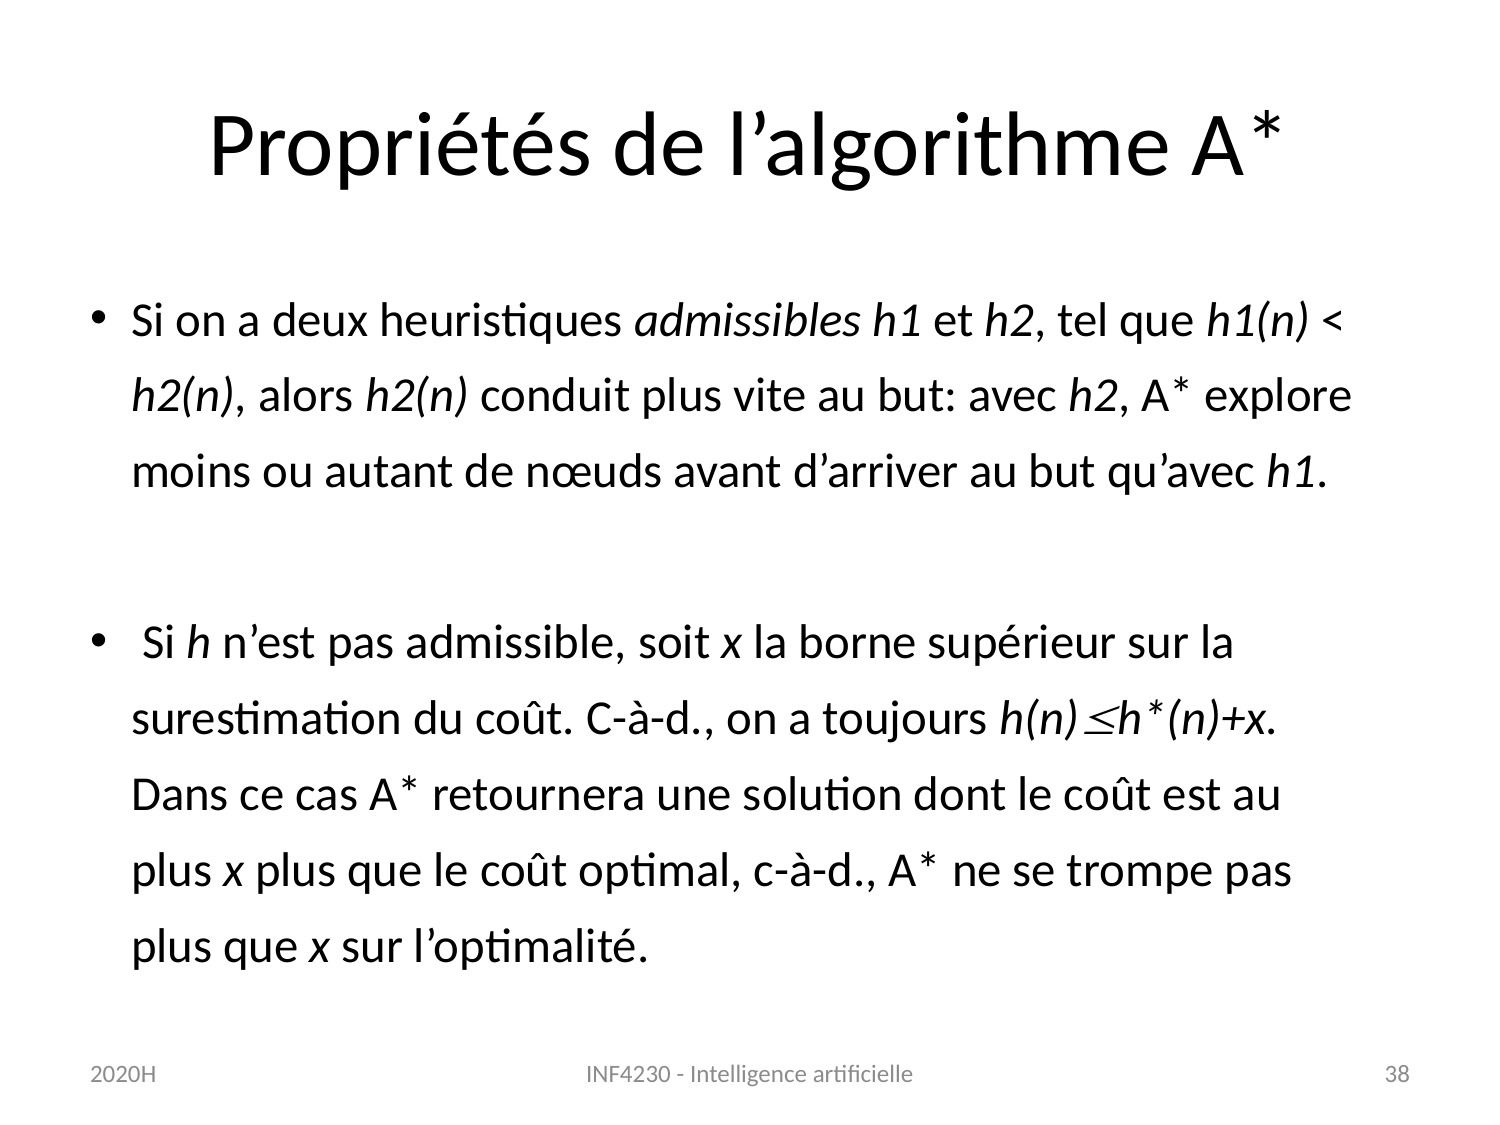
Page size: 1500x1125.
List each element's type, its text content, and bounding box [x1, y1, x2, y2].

slide_number 2020H [75, 1042, 425, 1103]
list Si on a deux heuristiques admissibles h1 et h2, tel que h1(n) < h2(n), alors h2(n) conduit plus vite au but: avec h2, A* explore moins ou autant de nœuds avant d’arriver au but qu’avec h1. Si h n’est pas admissible, soit x la borne supérieur sur la surestimation du coût. C-à-d., on a toujours h(n)h*(n)+x. Dans ce cas A* retournera une solution dont le coût est au plus x plus que le coût optimal, c-à-d., A* ne se trompe pas plus que x sur l’optimalité. [75, 262, 1376, 1005]
slide_number <numéro> [1074, 1042, 1425, 1103]
title Propriétés de l’algorithme A* [75, 45, 1425, 233]
footer INF4230 - Intelligence artificielle [512, 1042, 988, 1103]
